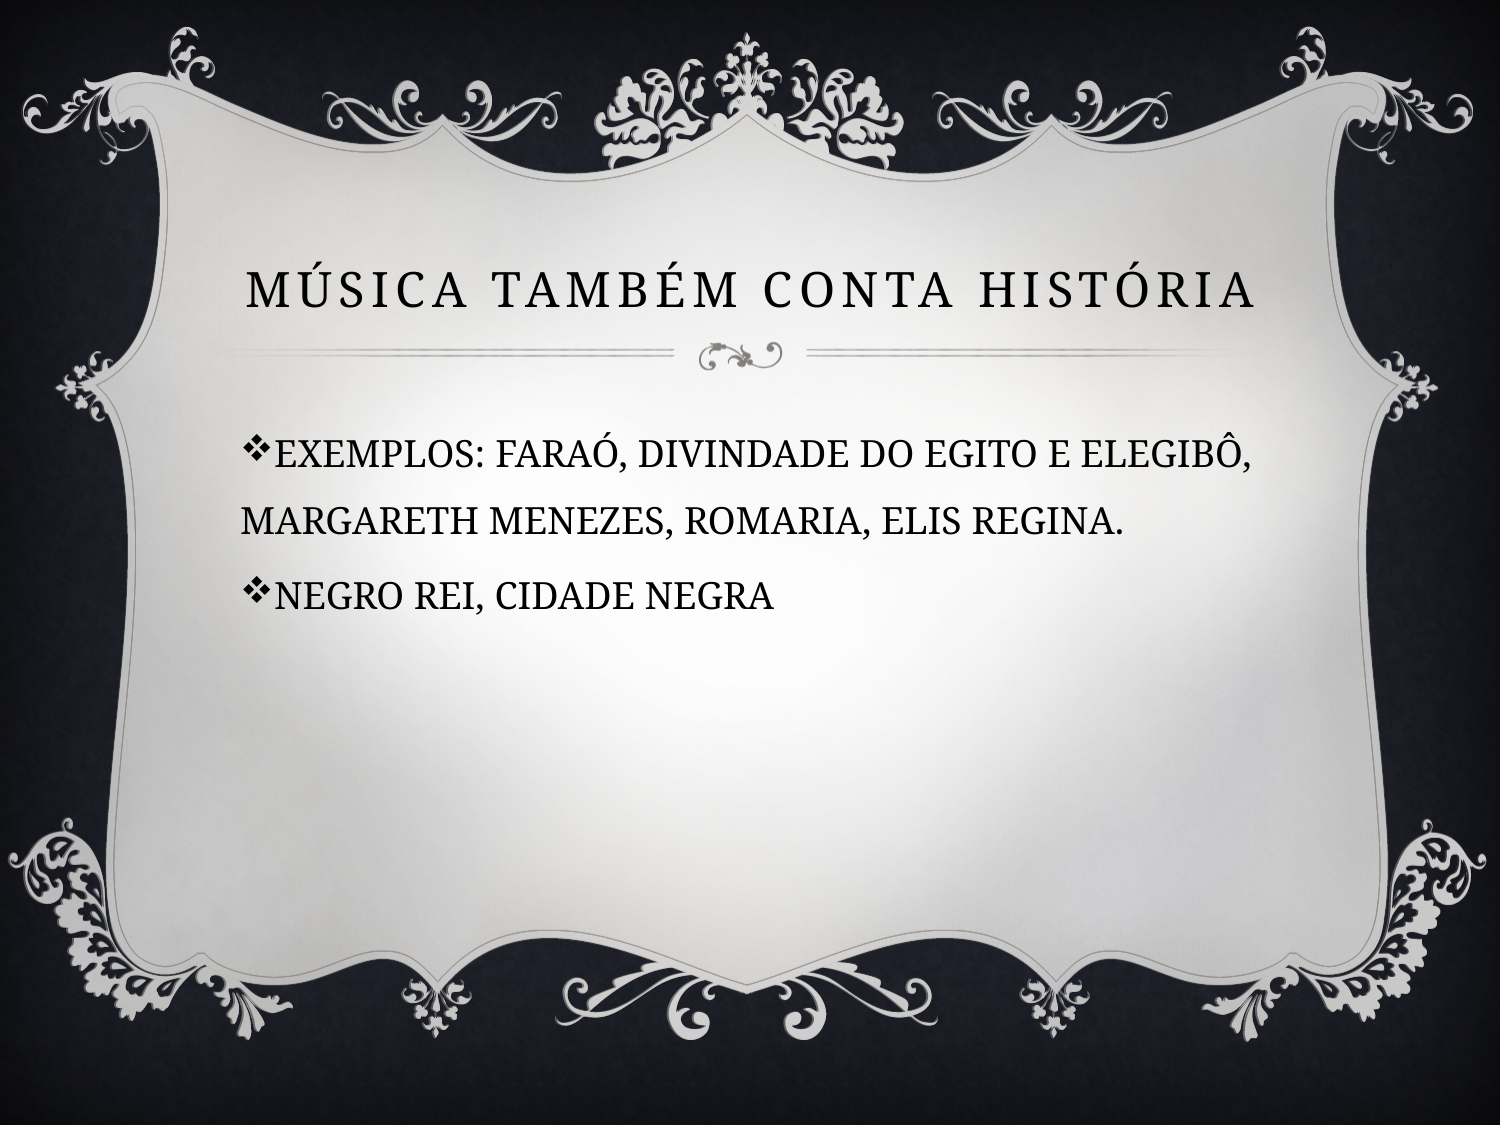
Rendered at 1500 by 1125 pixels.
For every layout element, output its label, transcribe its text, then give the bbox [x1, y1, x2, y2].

picture [0, 0, 1500, 1125]
title MÚSICA TAMBÉM CONTA HISTÓRIA [225, 212, 1275, 325]
list EXEMPLOS: FARAÓ, DIVINDADE DO EGITO E ELEGIBÔ, MARGARETH MENEZES, ROMARIA, ELIS REGINA. NEGRO REI, CIDADE NEGRA [225, 399, 1275, 900]
